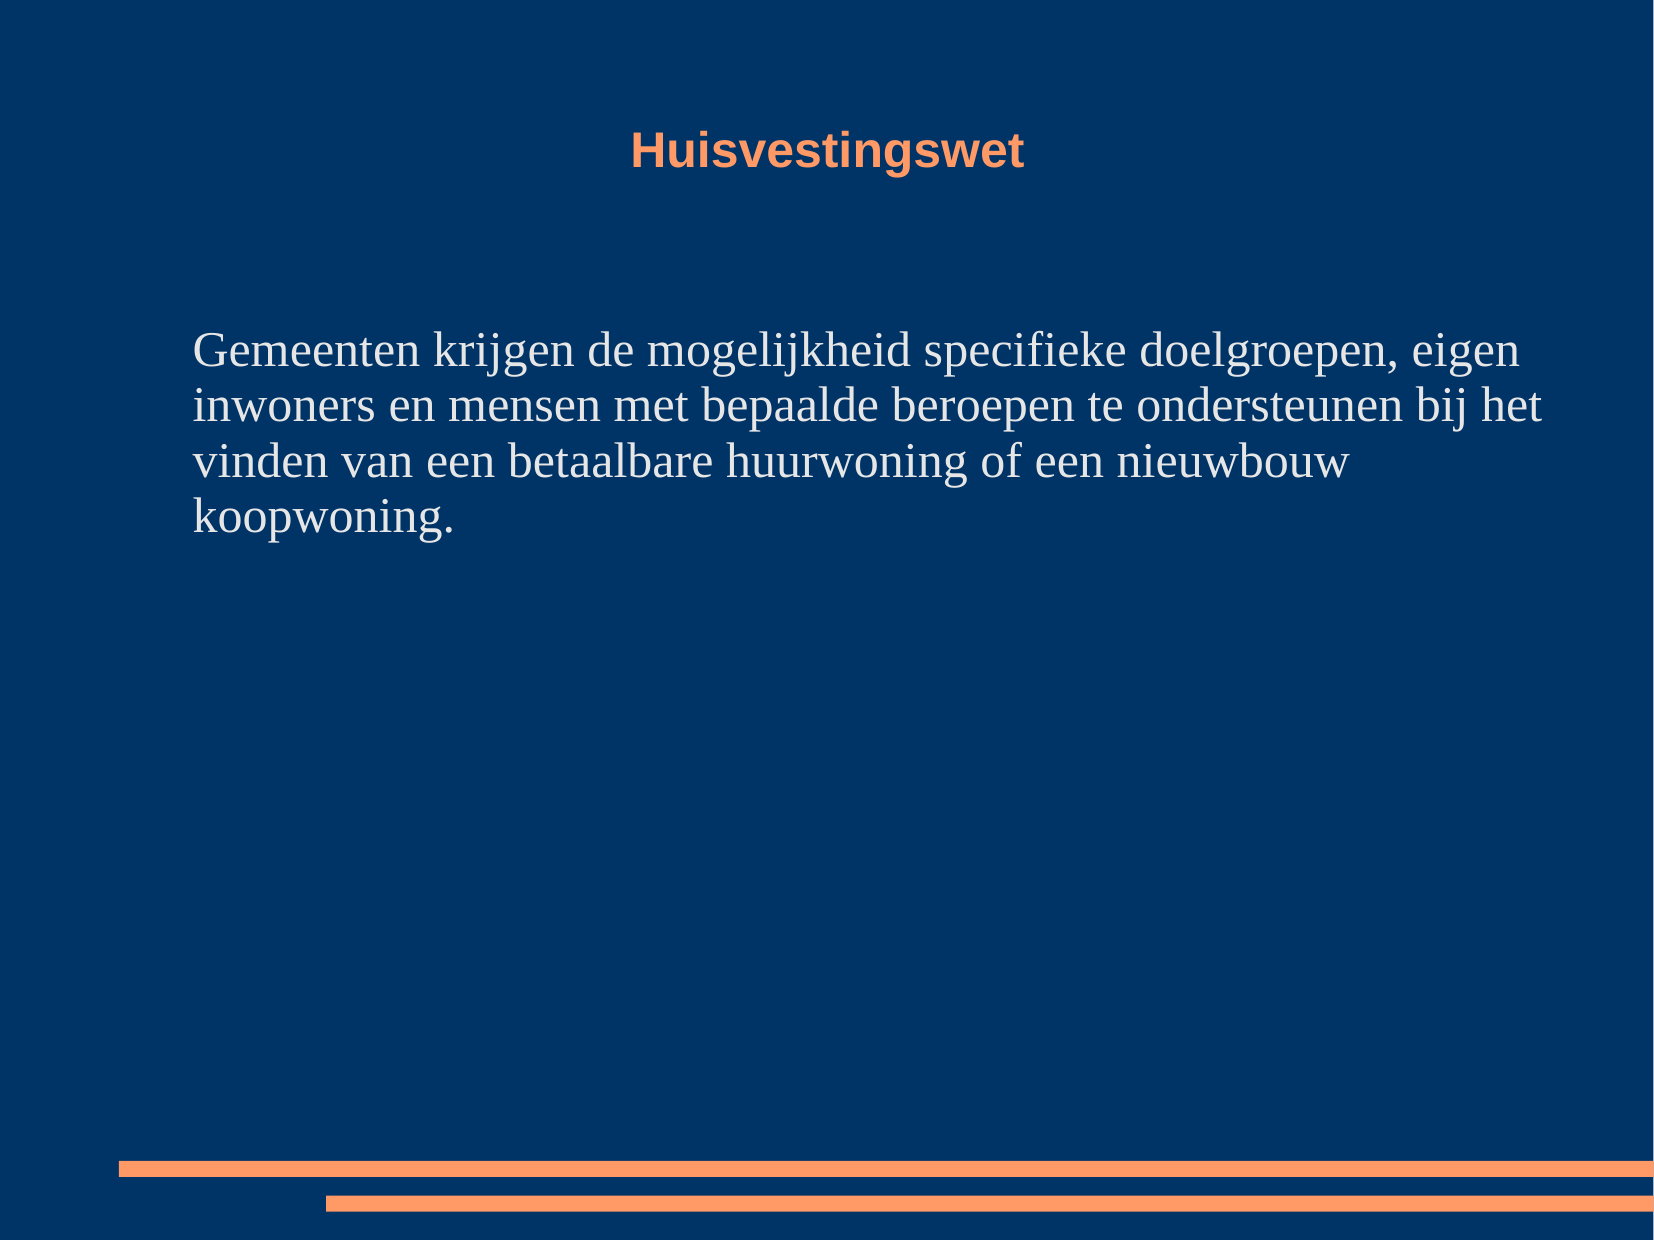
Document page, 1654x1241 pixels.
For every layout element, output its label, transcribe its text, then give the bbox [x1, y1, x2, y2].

title Huisvestingswet [121, 46, 1534, 254]
list Gemeenten krijgen de mogelijkheid specifieke doelgroepen, eigen inwoners en mensen met bepaalde beroepen te ondersteunen bij het vinden van een betaalbare huurwoning of een nieuwbouw koopwoning. [121, 322, 1561, 1132]
